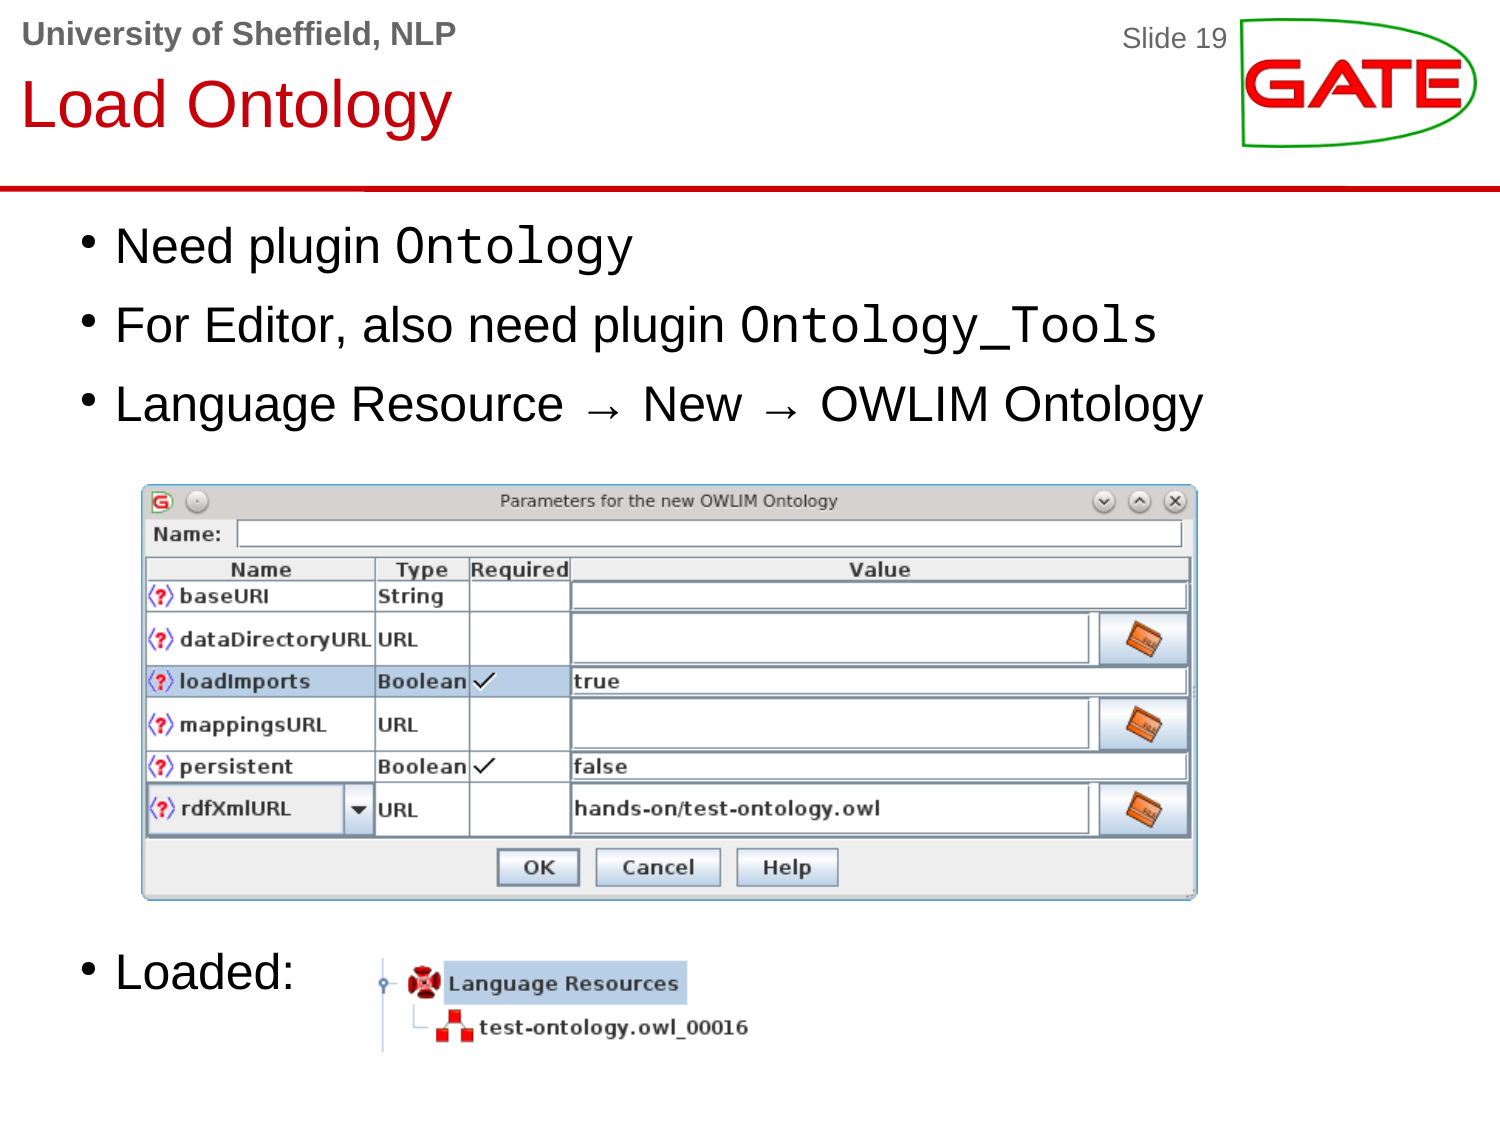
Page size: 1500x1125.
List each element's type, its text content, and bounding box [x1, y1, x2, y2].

picture [376, 958, 768, 1052]
list Need plugin Ontology For Editor, also need plugin Ontology_Tools Language Resource → New → OWLIM Ontology Loaded: [23, 212, 1477, 1063]
title Load Ontology [20, 44, 1240, 166]
picture [141, 484, 1198, 901]
picture [1240, 18, 1477, 148]
